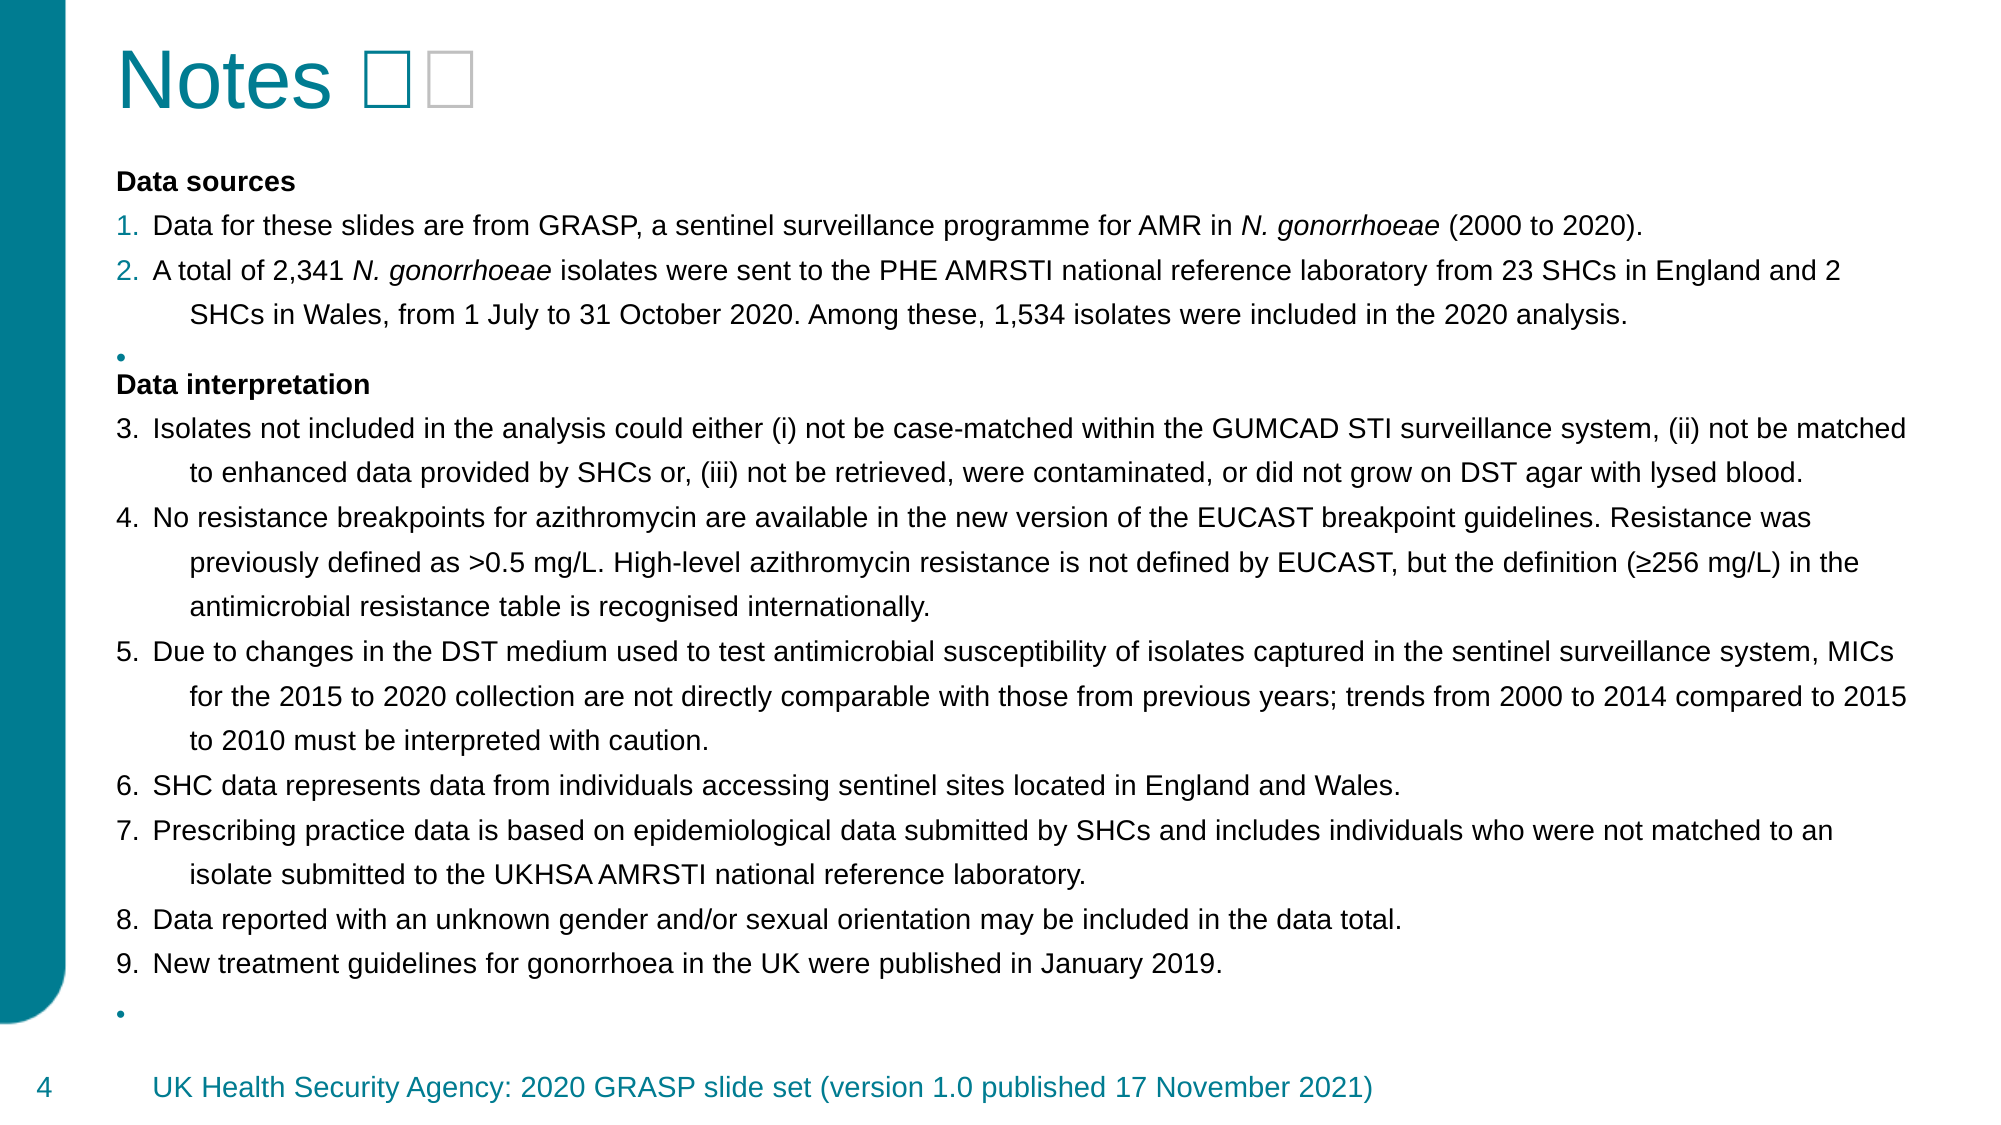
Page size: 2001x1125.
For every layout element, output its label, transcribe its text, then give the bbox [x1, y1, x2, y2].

text_box UK Health Security Agency: 2020 GRASP slide set (version 1.0 published 17 November 2021) [137, 1056, 1780, 1116]
text_box [21, 1056, 120, 1117]
list Data sources Data for these slides are from GRASP, a sentinel surveillance programme for AMR in N. gonorrhoeae (2000 to 2020). A total of 2,341 N. gonorrhoeae isolates were sent to the PHE AMRSTI national reference laboratory from 23 SHCs in England and 2 SHCs in Wales, from 1 July to 31 October 2020. Among these, 1,534 isolates were included in the 2020 analysis. Data interpretation Isolates not included in the analysis could either (i) not be case-matched within the GUMCAD STI surveillance system, (ii) not be matched to enhanced data provided by SHCs or, (iii) not be retrieved, were contaminated, or did not grow on DST agar with lysed blood. No resistance breakpoints for azithromycin are available in the new version of the EUCAST breakpoint guidelines. Resistance was previously defined as >0.5 mg/L. High-level azithromycin resistance is not defined by EUCAST, but the definition (≥256 mg/L) in the antimicrobial resistance table is recognised internationally. Due to changes in the DST medium used to test antimicrobial susceptibility of isolates captured in the sentinel surveillance system, MICs for the 2015 to 2020 collection are not directly comparable with those from previous years; trends from 2000 to 2014 compared to 2015 to 2010 must be interpreted with caution. SHC data represents data from individuals accessing sentinel sites located in England and Wales. Prescribing practice data is based on epidemiological data submitted by SHCs and includes individuals who were not matched to an isolate submitted to the UKHSA AMRSTI national reference laboratory. Data reported with an unknown gender and/or sexual orientation may be included in the data total. New treatment guidelines for gonorrhoea in the UK were published in January 2019. [101, 144, 1926, 1036]
title Notes  [101, 29, 1926, 144]
